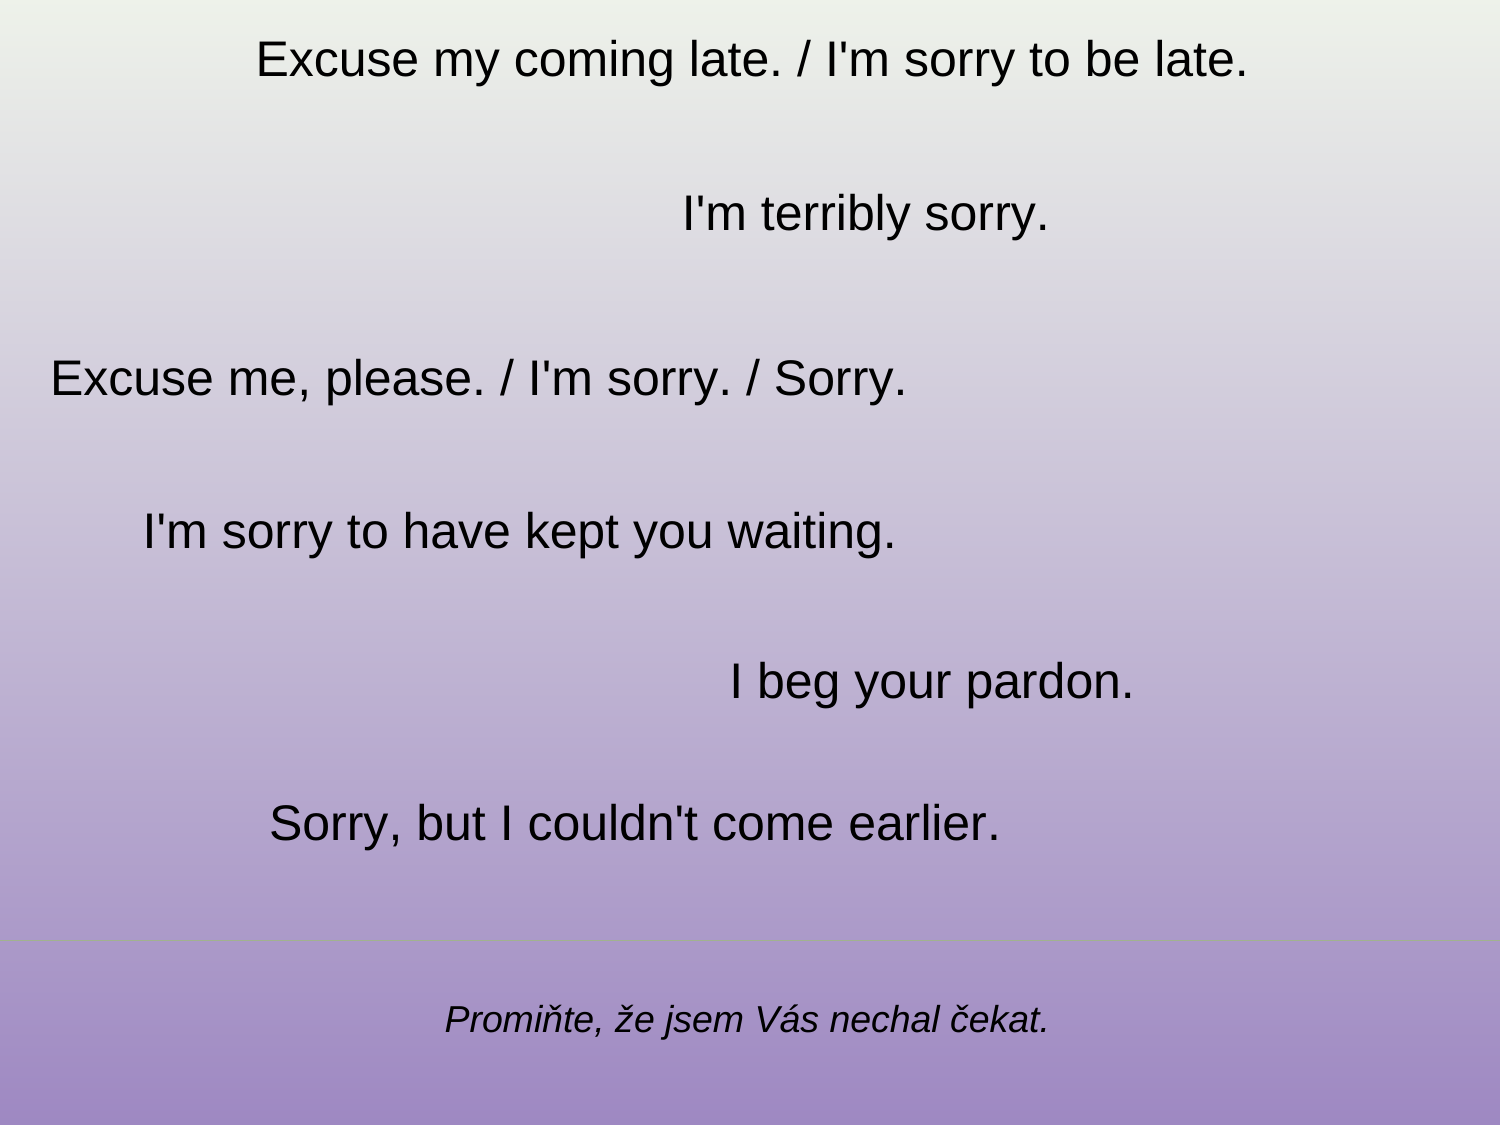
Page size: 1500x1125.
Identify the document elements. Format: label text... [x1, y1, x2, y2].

text_box Promiňte, že jsem Vás nechal čekat. [429, 987, 1066, 1049]
text_box Excuse my coming late. / I'm sorry to be late. [5, 18, 1500, 95]
text_box Excuse me, please. / I'm sorry. / Sorry. [35, 337, 1500, 414]
text_box I'm terribly sorry. [667, 172, 1066, 249]
text_box Sorry, but I couldn't come earlier. [254, 782, 1017, 858]
text_box I beg your pardon. [714, 640, 1217, 716]
text_box I'm sorry to have kept you waiting. [127, 491, 913, 567]
